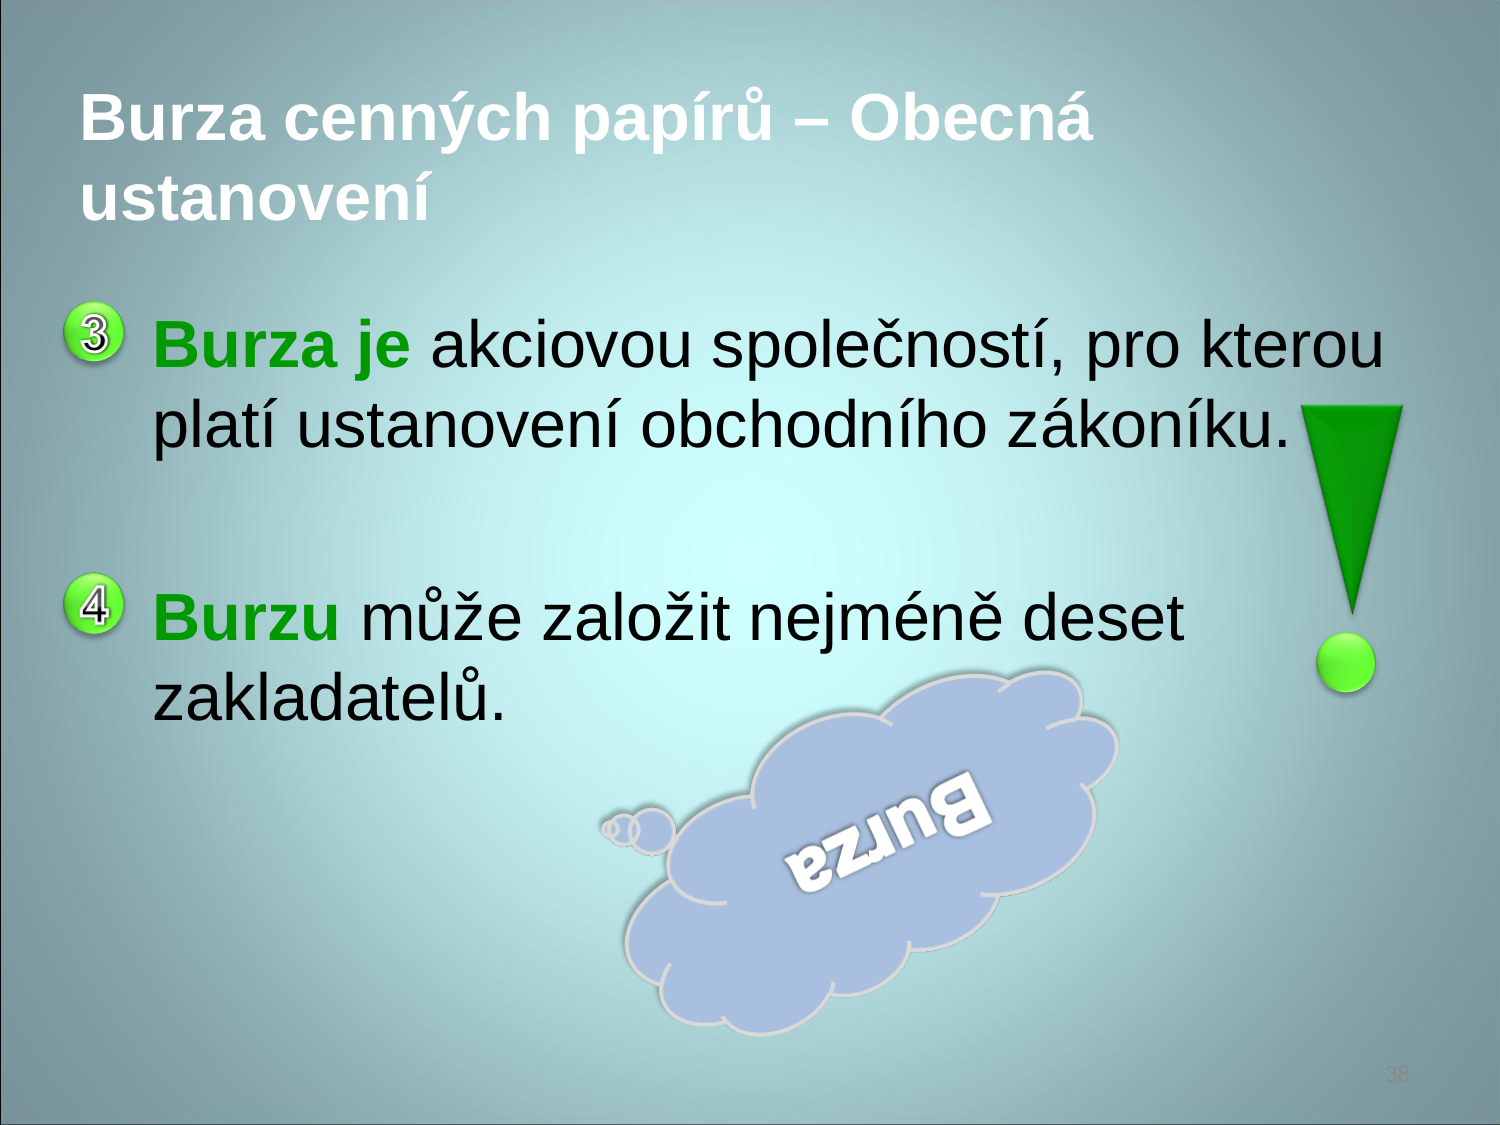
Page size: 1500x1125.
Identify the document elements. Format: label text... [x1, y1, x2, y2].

picture [0, 0, 1500, 1125]
list Burza je akciovou společností, pro kterou platí ustanovení obchodního zákoníku. Burzu může založit nejméně deset zakladatelů. [53, 242, 1404, 939]
text_box <číslo> [1074, 1042, 1426, 1103]
text_box Burza cenných papírů – Obecná ustanovení [29, 66, 1447, 242]
